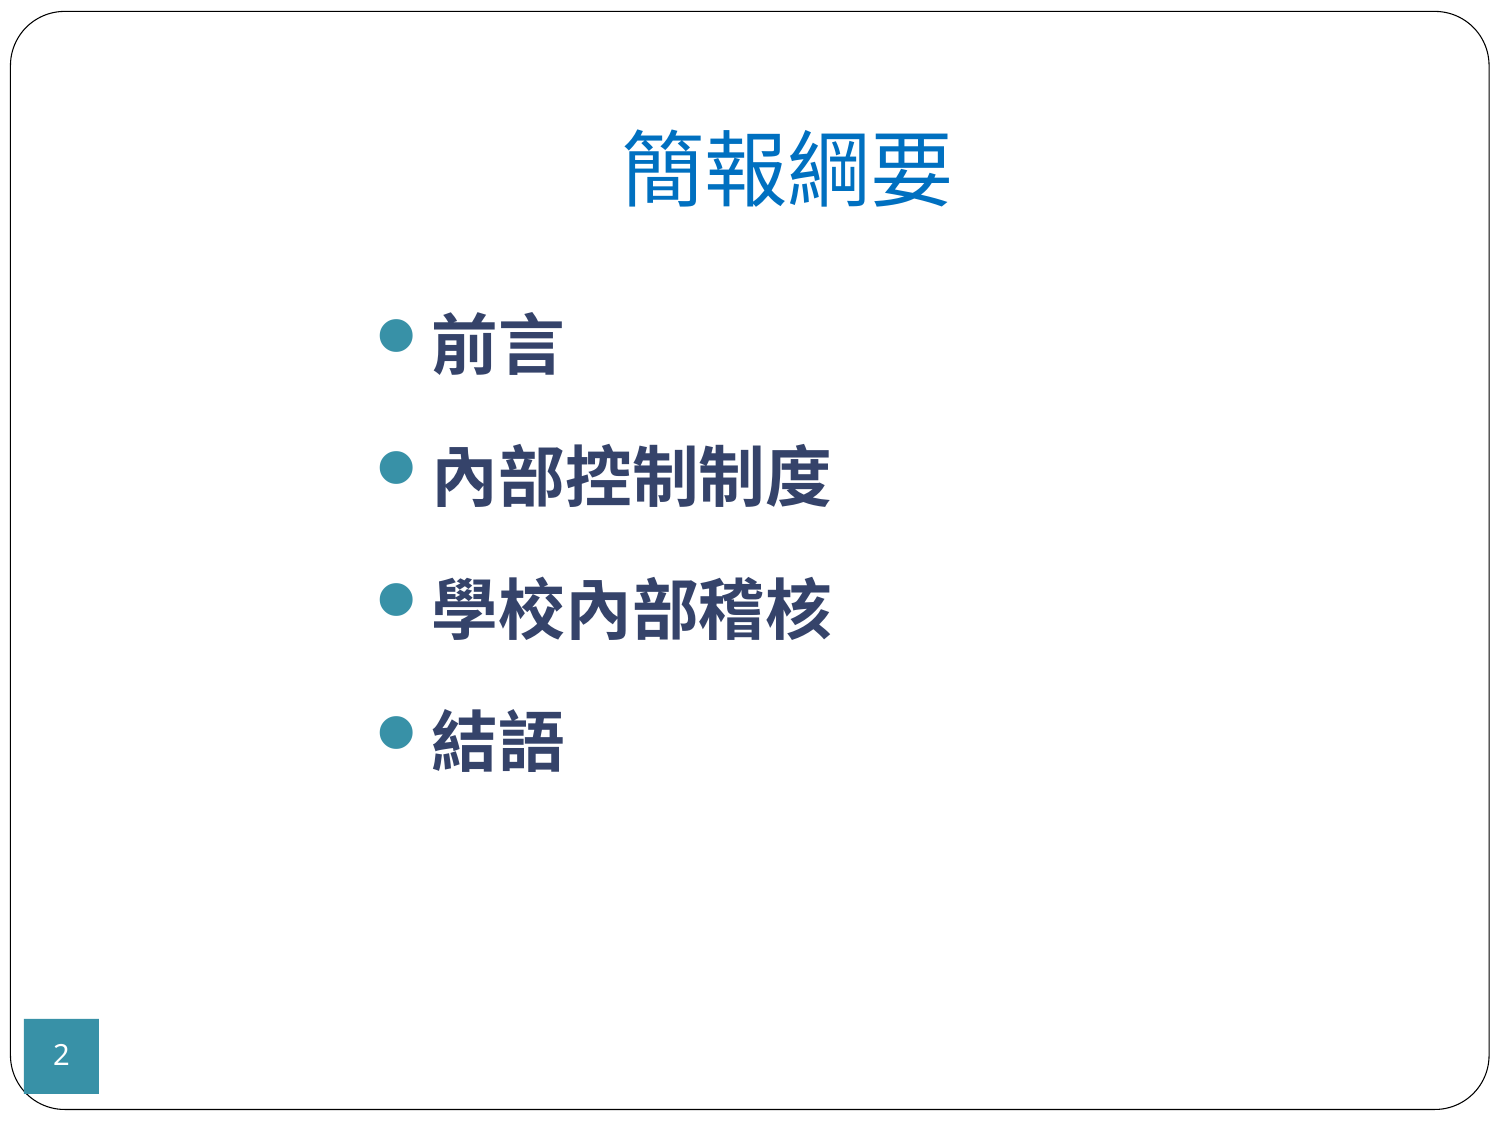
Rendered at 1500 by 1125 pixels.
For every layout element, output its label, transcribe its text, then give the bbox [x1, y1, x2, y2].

text_box 2 [23, 1018, 99, 1094]
title 簡報綱要 [150, 45, 1426, 233]
list 前言 內部控制制度 學校內部稽核 結語 [360, 255, 1426, 988]
